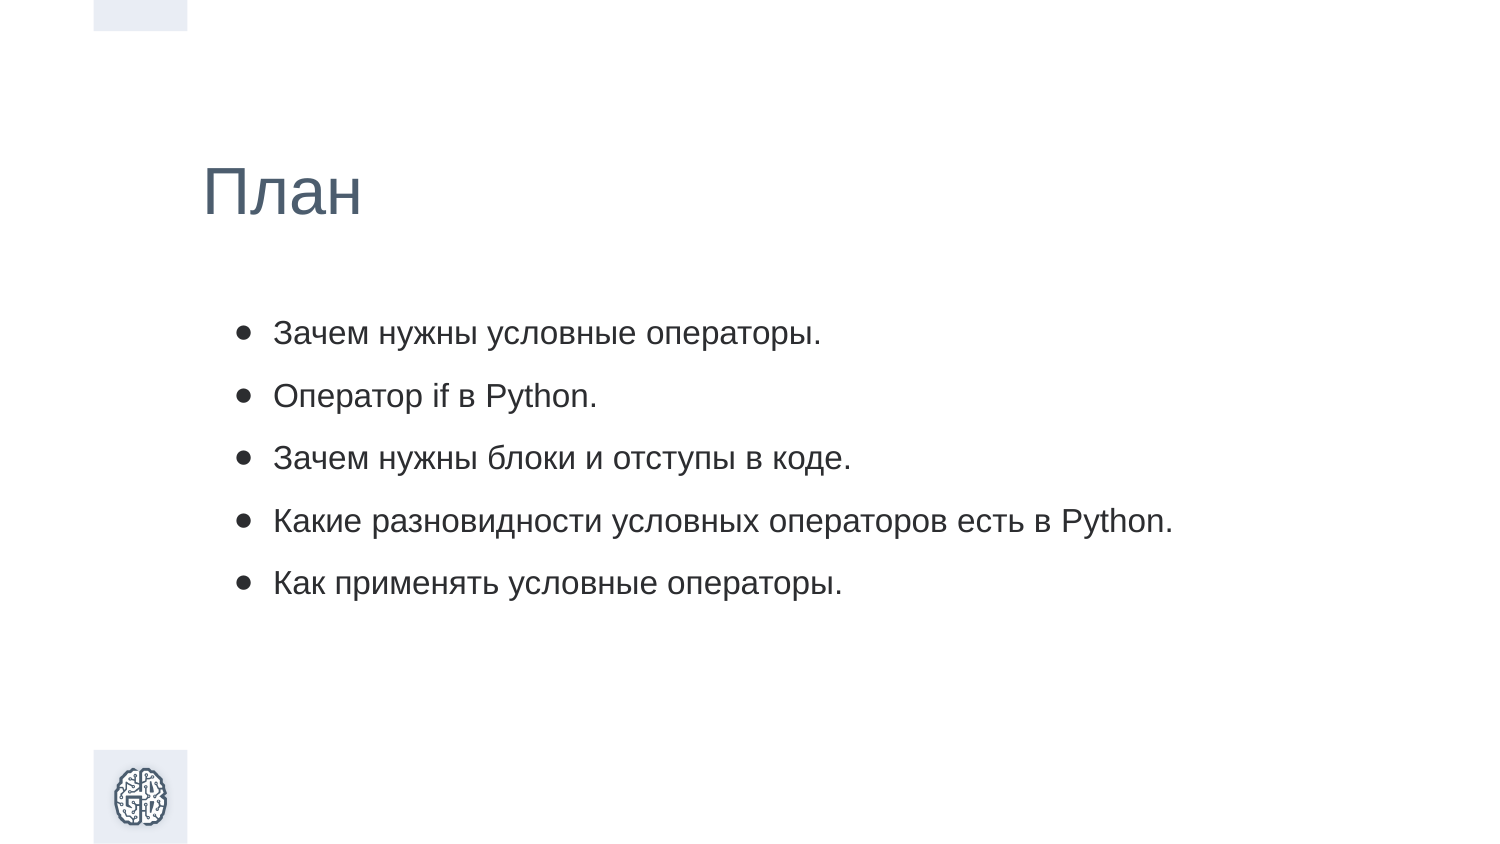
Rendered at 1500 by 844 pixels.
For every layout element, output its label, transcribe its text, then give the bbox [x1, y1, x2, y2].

text_box Как применять условные операторы. [187, 534, 1312, 608]
text_box Зачем нужны условные операторы. [187, 284, 1312, 358]
text_box План [187, 93, 1312, 282]
text_box Оператор if в Python. [187, 358, 1312, 409]
picture [106, 760, 175, 834]
text_box Зачем нужны блоки и отступы в коде. [187, 409, 1312, 472]
text_box Какие разновидности условных операторов есть в Python. [187, 472, 1312, 534]
